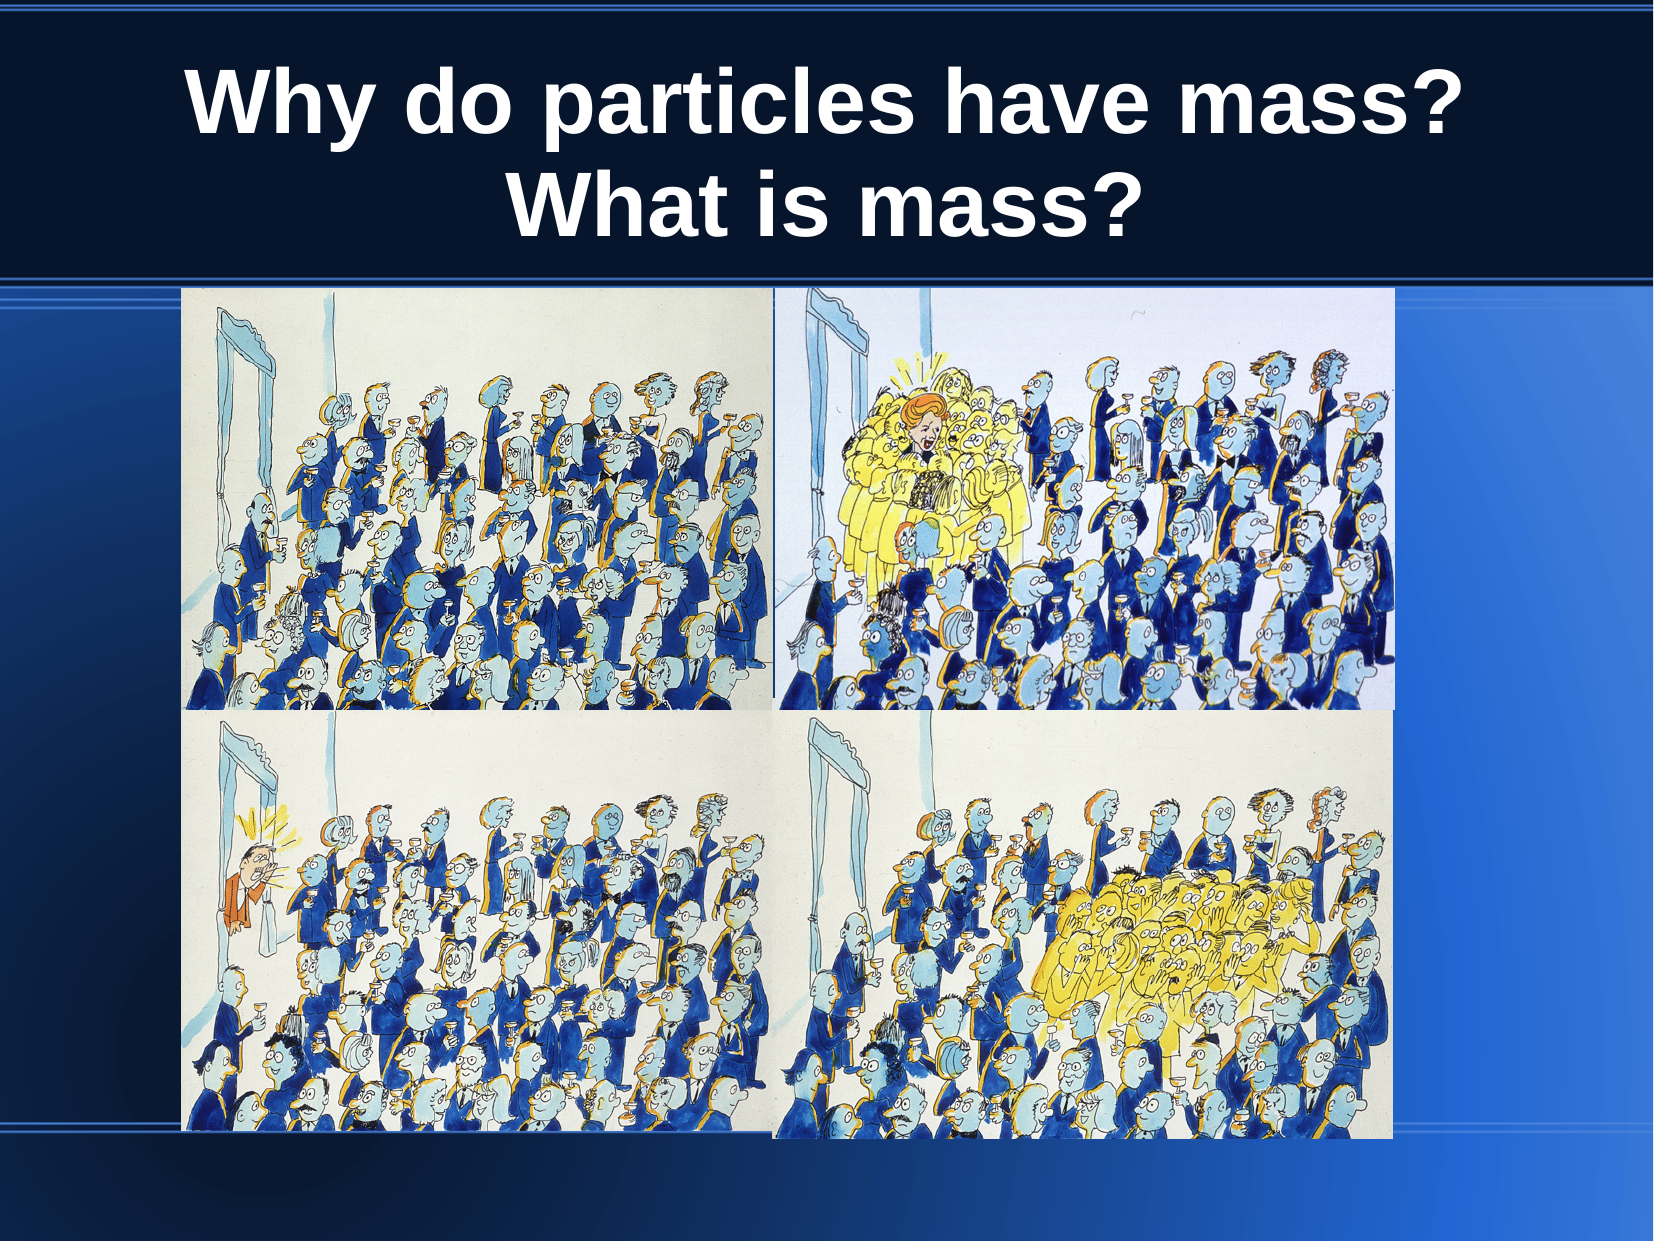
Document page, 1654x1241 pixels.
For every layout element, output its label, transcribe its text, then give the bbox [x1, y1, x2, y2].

picture [0, 0, 1654, 1241]
title Why do particles have mass? What is mass? [82, 49, 1571, 257]
